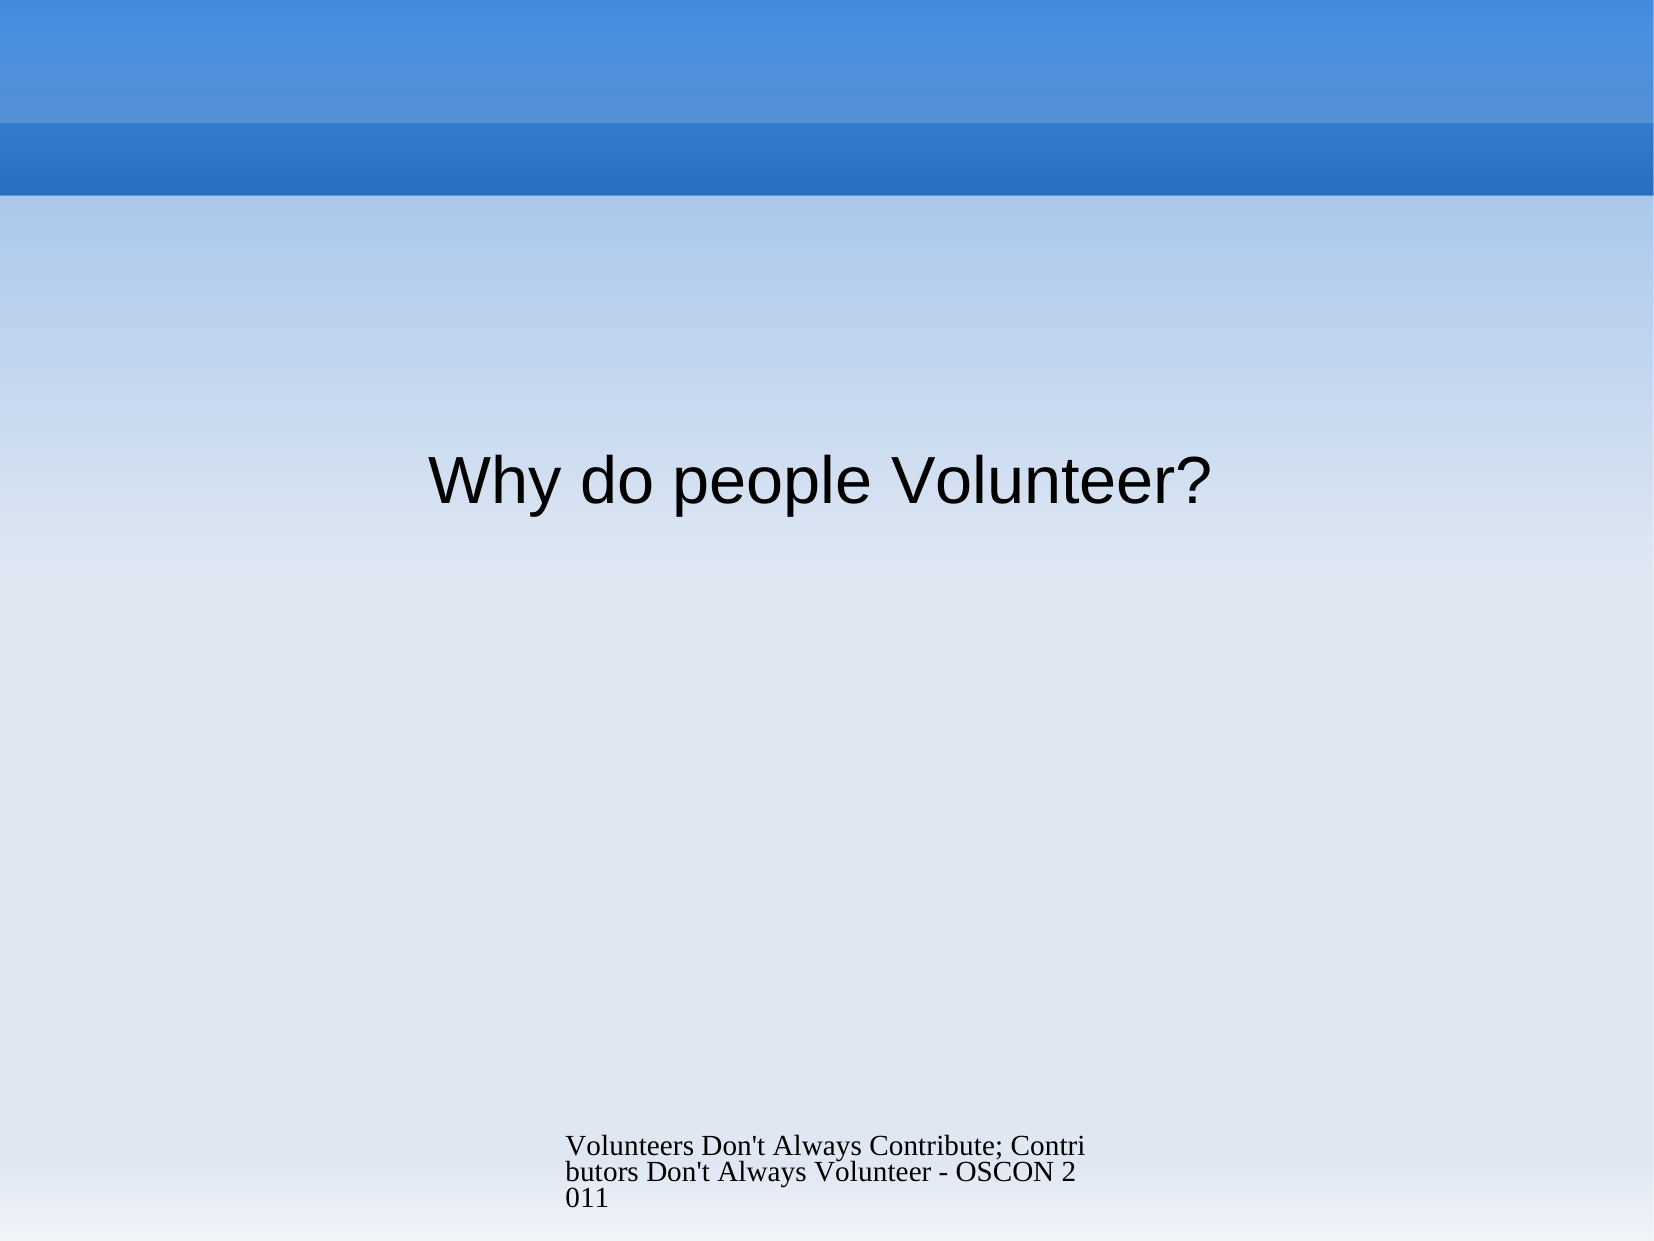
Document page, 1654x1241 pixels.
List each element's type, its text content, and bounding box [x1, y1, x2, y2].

subtitle Why do people Volunteer? [76, 0, 1565, 1109]
picture [0, 0, 1654, 1241]
